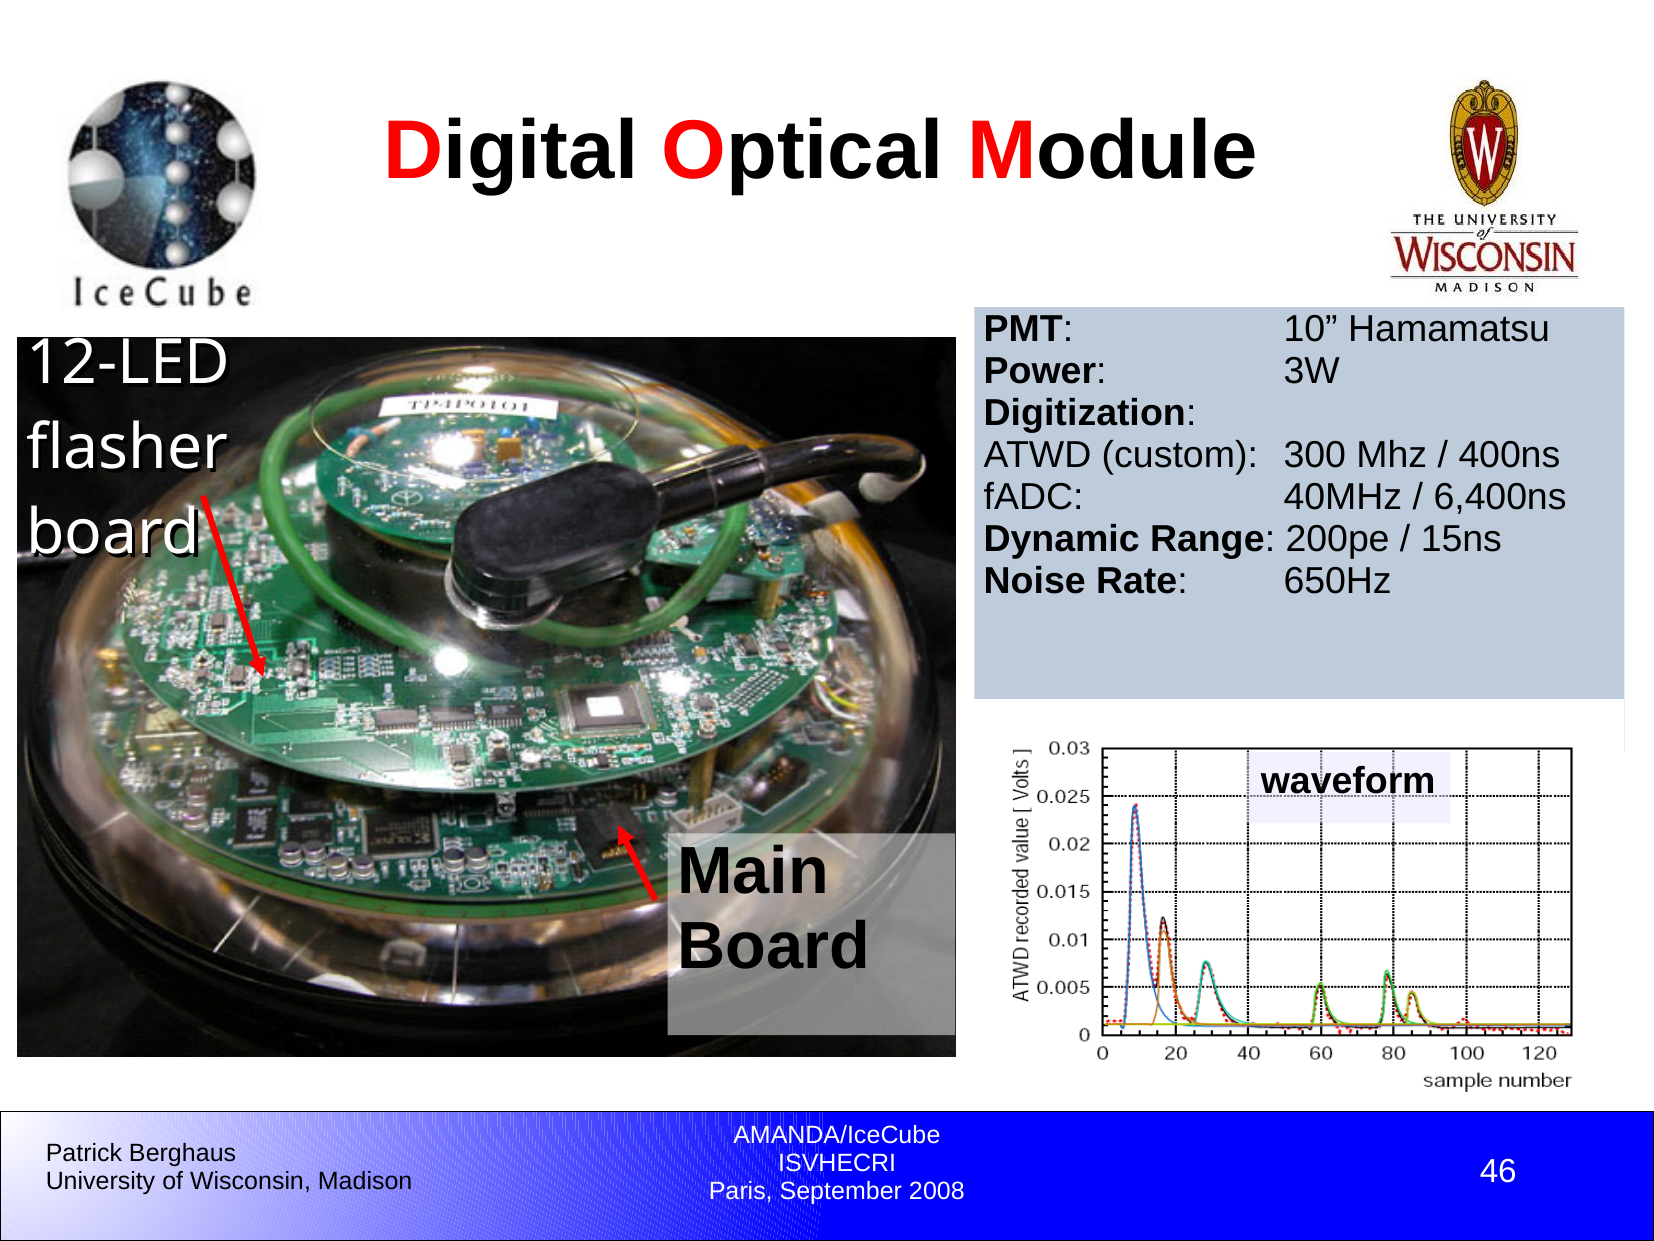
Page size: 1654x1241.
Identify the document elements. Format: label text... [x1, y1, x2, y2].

picture [60, 78, 263, 308]
picture [966, 699, 1624, 1104]
text_box PMT: 10” Hamamatsu Power: 3W Digitization: ATWD (custom): 300 Mhz / 400ns fADC: 40MHz / 6,400ns Dynamic Range: 200pe / 15ns Noise Rate: 650Hz [974, 307, 1625, 752]
picture [1381, 76, 1585, 307]
text_box Main Board [667, 833, 956, 1036]
picture [17, 337, 956, 1057]
text_box 12-LED flasher board [17, 316, 306, 559]
text_box waveform [1246, 751, 1450, 824]
text_box Digital Optical Module [369, 95, 1274, 237]
